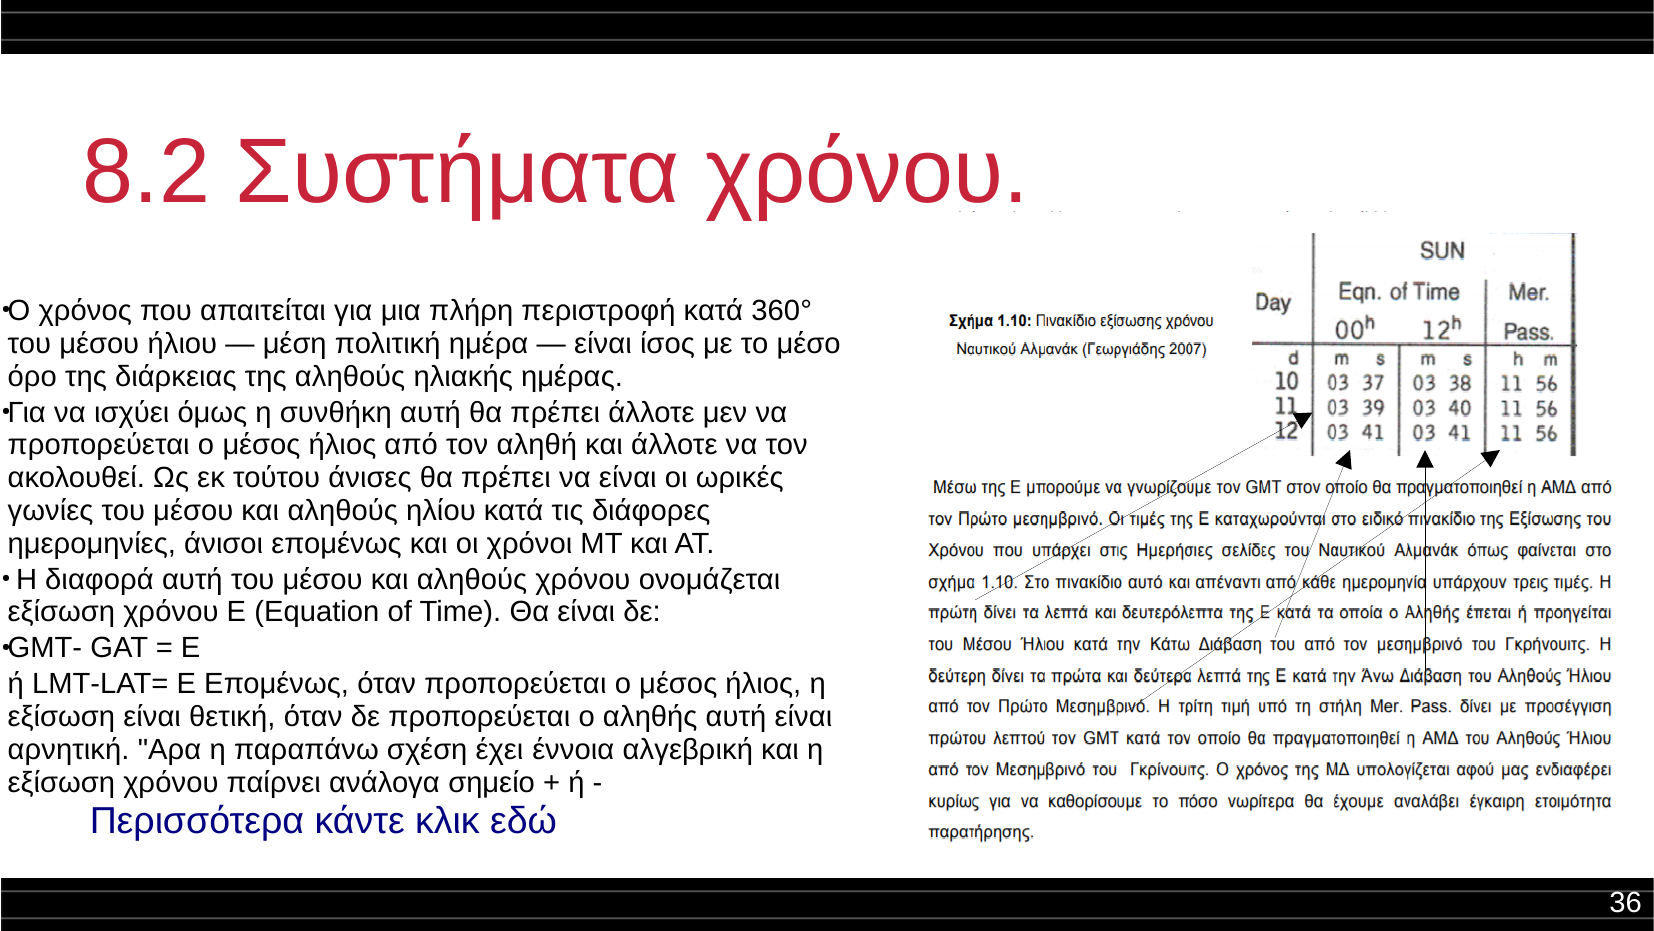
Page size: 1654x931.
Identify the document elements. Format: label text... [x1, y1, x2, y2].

picture [1, 878, 1654, 931]
title 8.2 Συστήματα χρόνου. [82, 92, 1571, 249]
picture [900, 211, 1625, 863]
picture [1, 0, 1654, 54]
list Ο χρόνος που απαιτείται για μια πλήρη περιστροφή κατά 360° του μέσου ήλιου — μέση πολιτική ημέρα — είναι ίσος με το μέσο όρο της διάρκειας της αληθούς ηλιακής ημέρας. Για να ισχύει όμως η συνθήκη αυτή θα πρέπει άλλοτε μεν να προπορεύεται ο μέσος ήλιος από τον αληθή και άλλοτε να τον ακολουθεί. Ως εκ τούτου άνισες θα πρέπει να είναι οι ωρικές γωνίες του μέσου και αληθούς ηλίου κατά τις διάφορες ημερομηνίες, άνισοι επομένως και οι χρόνοι ΜΤ και ΑΤ. Η διαφορά αυτή του μέσου και αληθούς χρόνου ονομάζεται εξίσωση χρόνου Ε (Equation of Time). Θα είναι δε: GΜΤ- GΑΤ = Ε ή LΜΤ-LΑΤ= Ε Επομένως, όταν προπορεύεται ο μέσος ήλιος, η εξίσωση είναι θετική, όταν δε προπορεύεται ο αληθής αυτή είναι αρνητική. "Αρα η παραπάνω σχέση έχει έννοια αλγεβρική και η εξίσωση χρόνου παίρνει ανάλογα σημείο + ή - [0, 271, 863, 863]
text_box Περισσότερα κάντε κλικ εδώ [75, 791, 798, 863]
